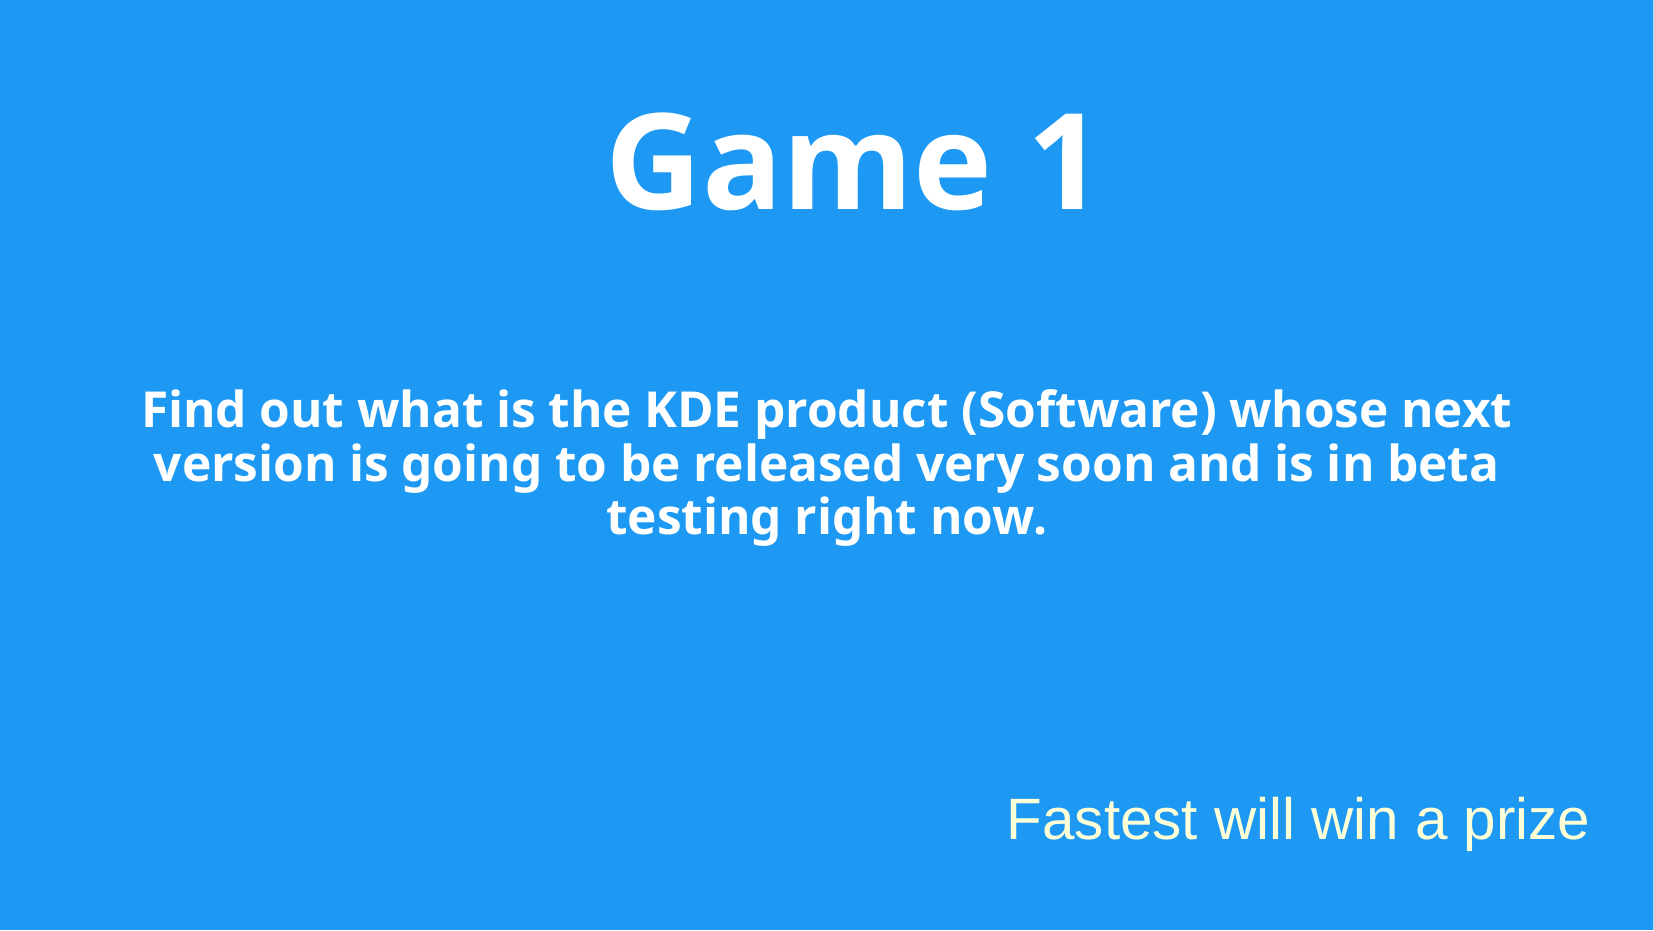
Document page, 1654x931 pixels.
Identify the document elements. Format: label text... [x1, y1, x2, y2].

title Find out what is the KDE product (Software) whose next version is going to be released very soon and is in beta testing right now. [113, 375, 1540, 555]
text_box Fastest will win a prize [992, 779, 1619, 898]
title Game 1 [141, 70, 1568, 251]
